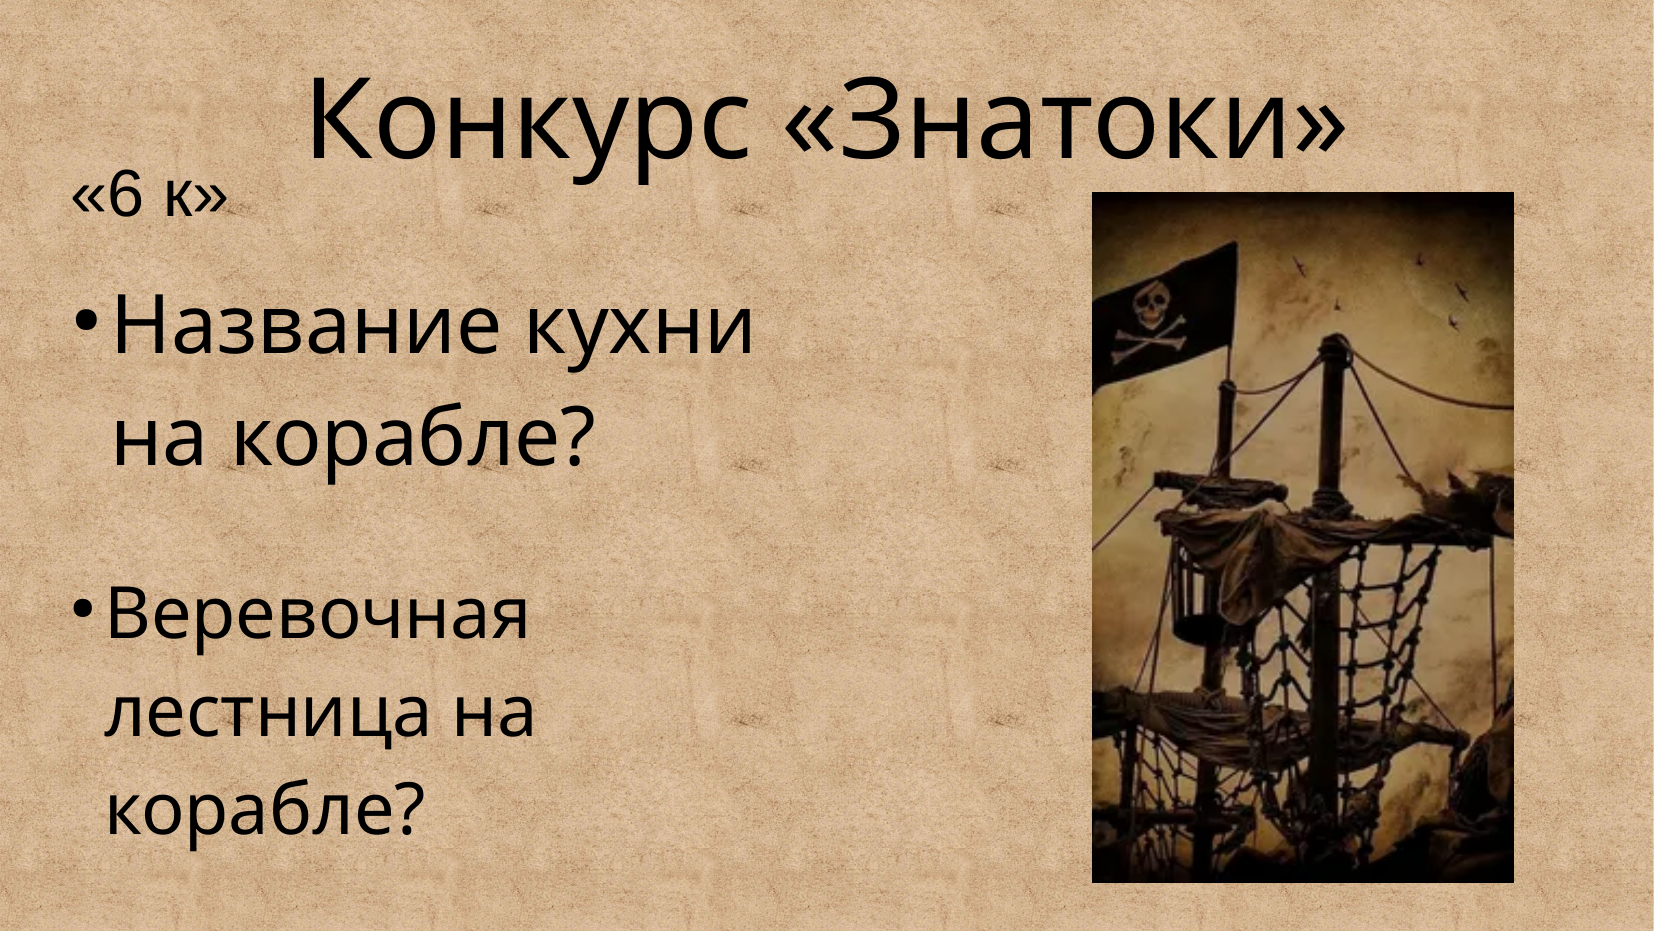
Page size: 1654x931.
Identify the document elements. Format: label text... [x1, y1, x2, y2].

title Конкурс «Знатоки» [82, 37, 1571, 193]
list «6 к» [0, 156, 237, 266]
list Название кухни на корабле? [59, 265, 798, 561]
picture [0, 0, 1654, 931]
list Веревочная лестница на корабле? [59, 561, 857, 857]
